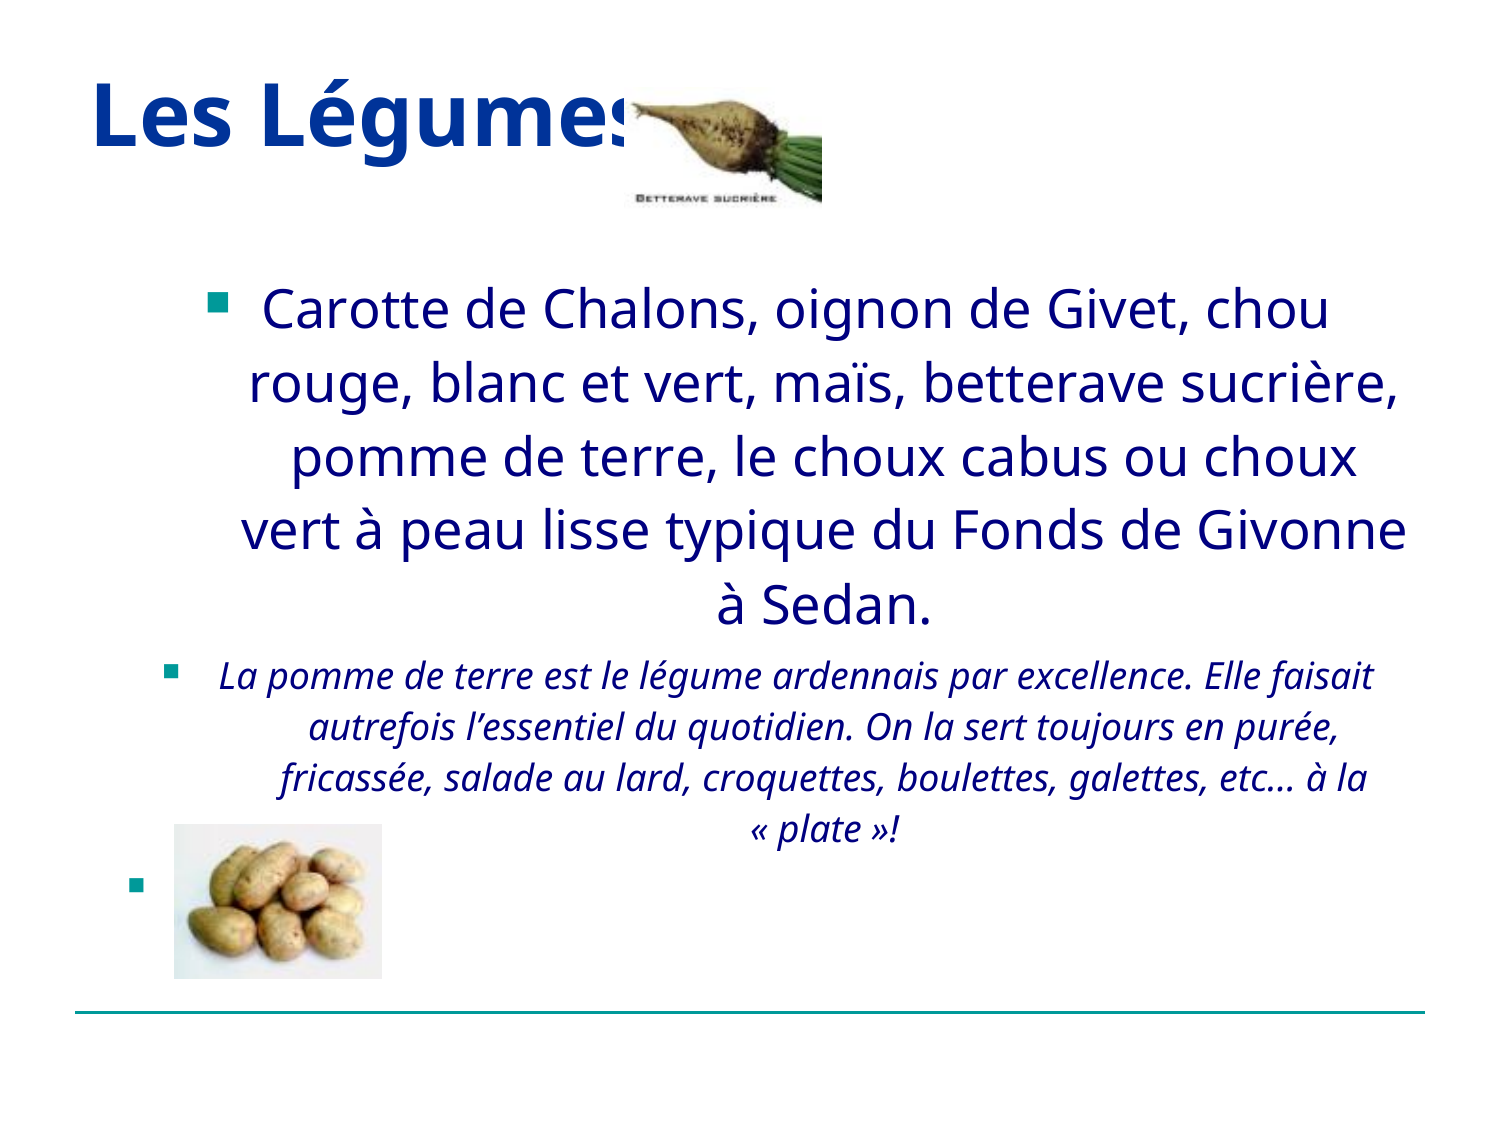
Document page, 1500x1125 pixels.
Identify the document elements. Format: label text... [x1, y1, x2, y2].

list Carotte de Chalons, oignon de Givet, chou rouge, blanc et vert, maïs, betterave sucrière, pomme de terre, le choux cabus ou choux vert à peau lisse typique du Fonds de Givonne à Sedan. La pomme de terre est le légume ardennais par excellence. Elle faisait autrefois l’essentiel du quotidien. On la sert toujours en purée, fricassée, salade au lard, croquettes, boulettes, galettes, etc… à la « plate »! [112, 262, 1425, 1006]
title Les Légumes [75, 45, 1426, 233]
picture [624, 87, 822, 210]
picture [174, 824, 382, 979]
